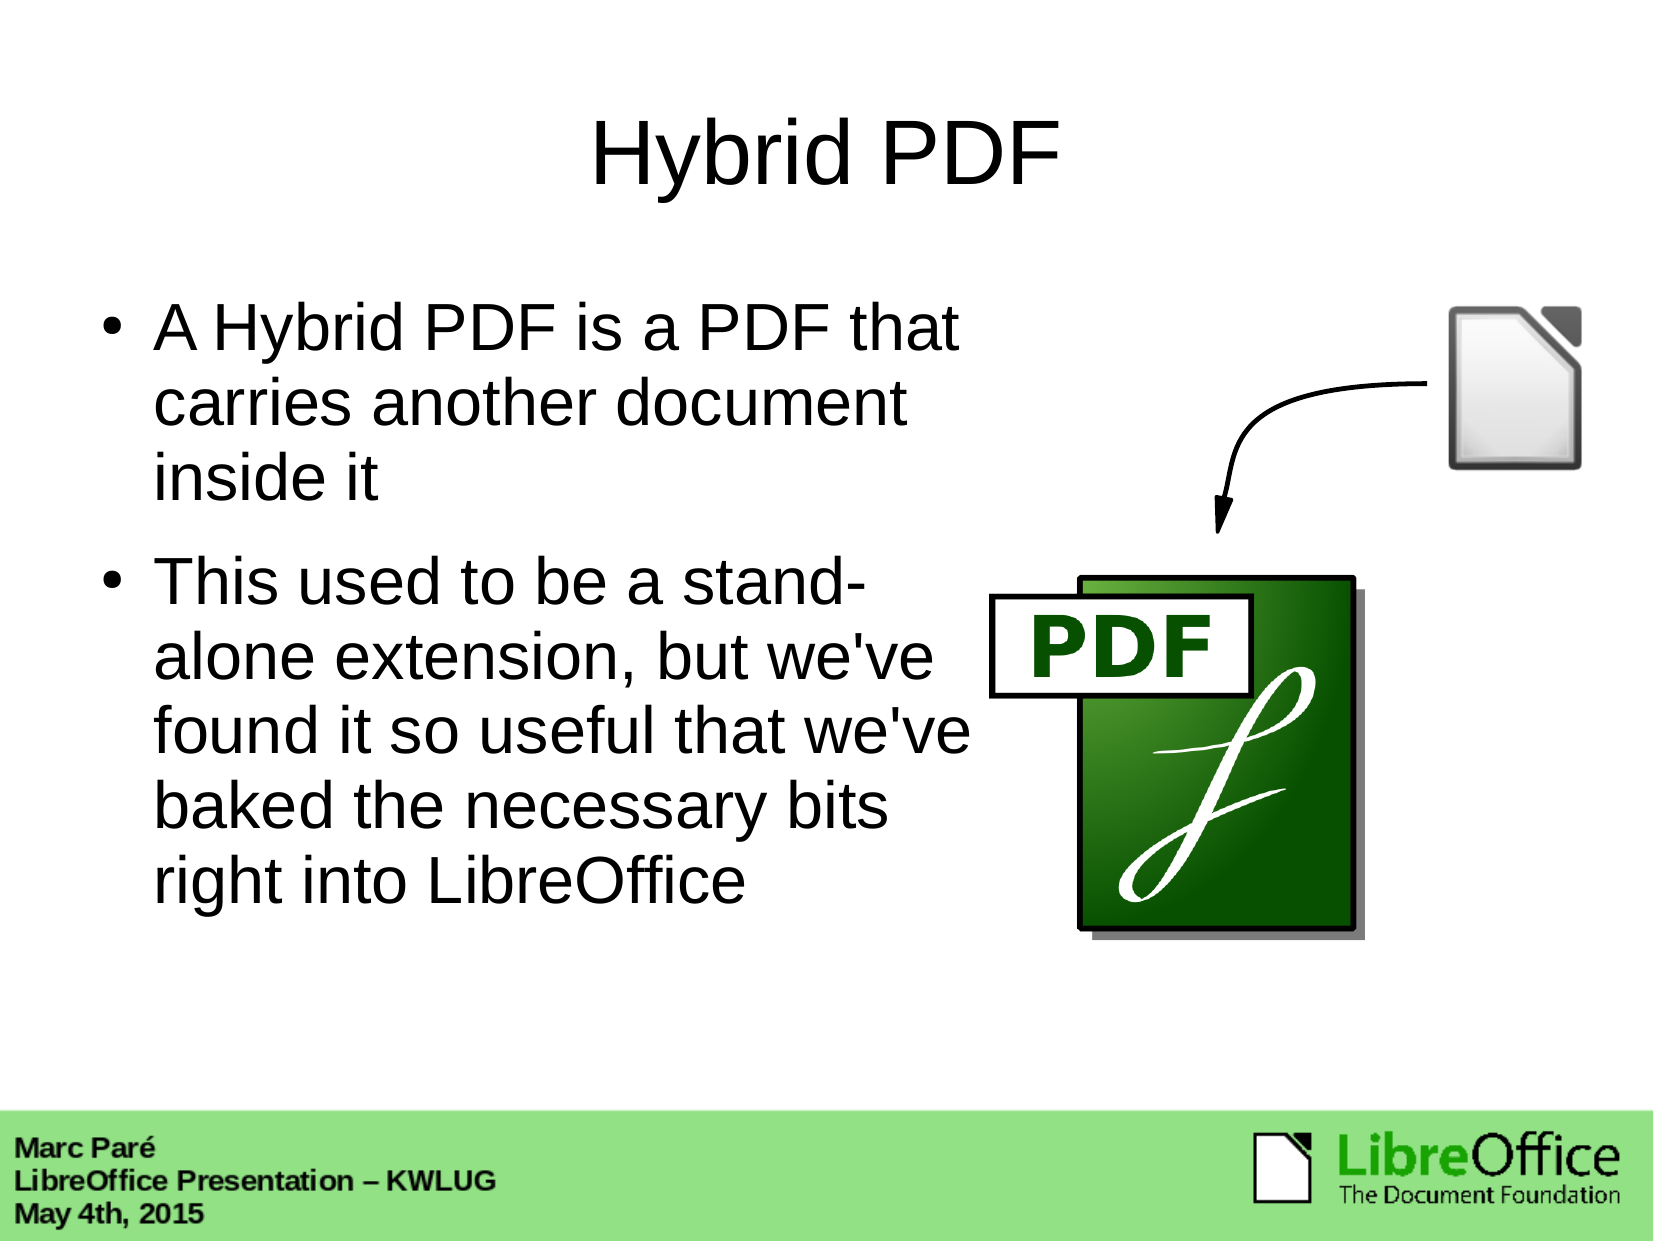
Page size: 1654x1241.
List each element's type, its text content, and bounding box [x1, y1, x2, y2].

list A Hybrid PDF is a PDF that carries another document inside it This used to be a stand-alone extension, but we've found it so useful that we've baked the necessary bits right into LibreOffice [82, 290, 1006, 1010]
title Hybrid PDF [82, 49, 1571, 257]
picture [0, 0, 1654, 1241]
